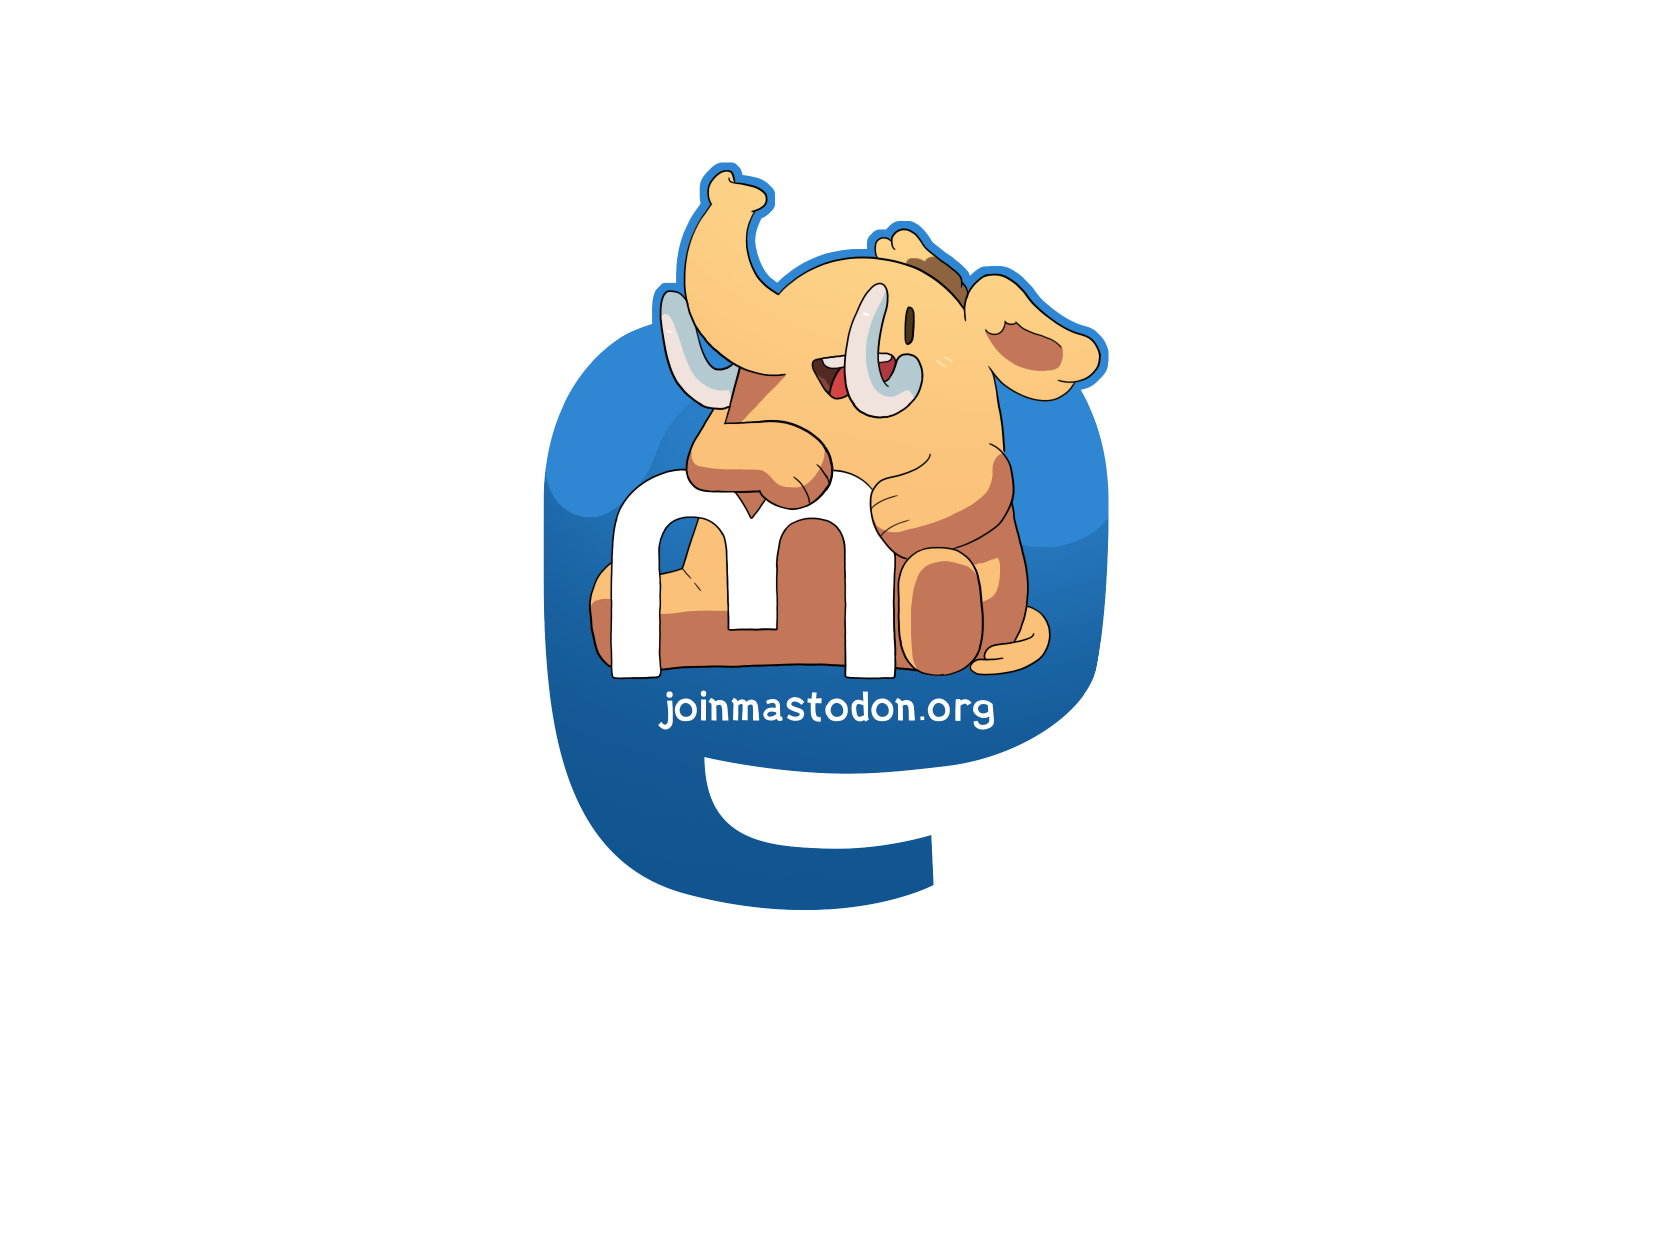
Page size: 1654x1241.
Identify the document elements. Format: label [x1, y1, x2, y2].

picture [494, 115, 1159, 984]
